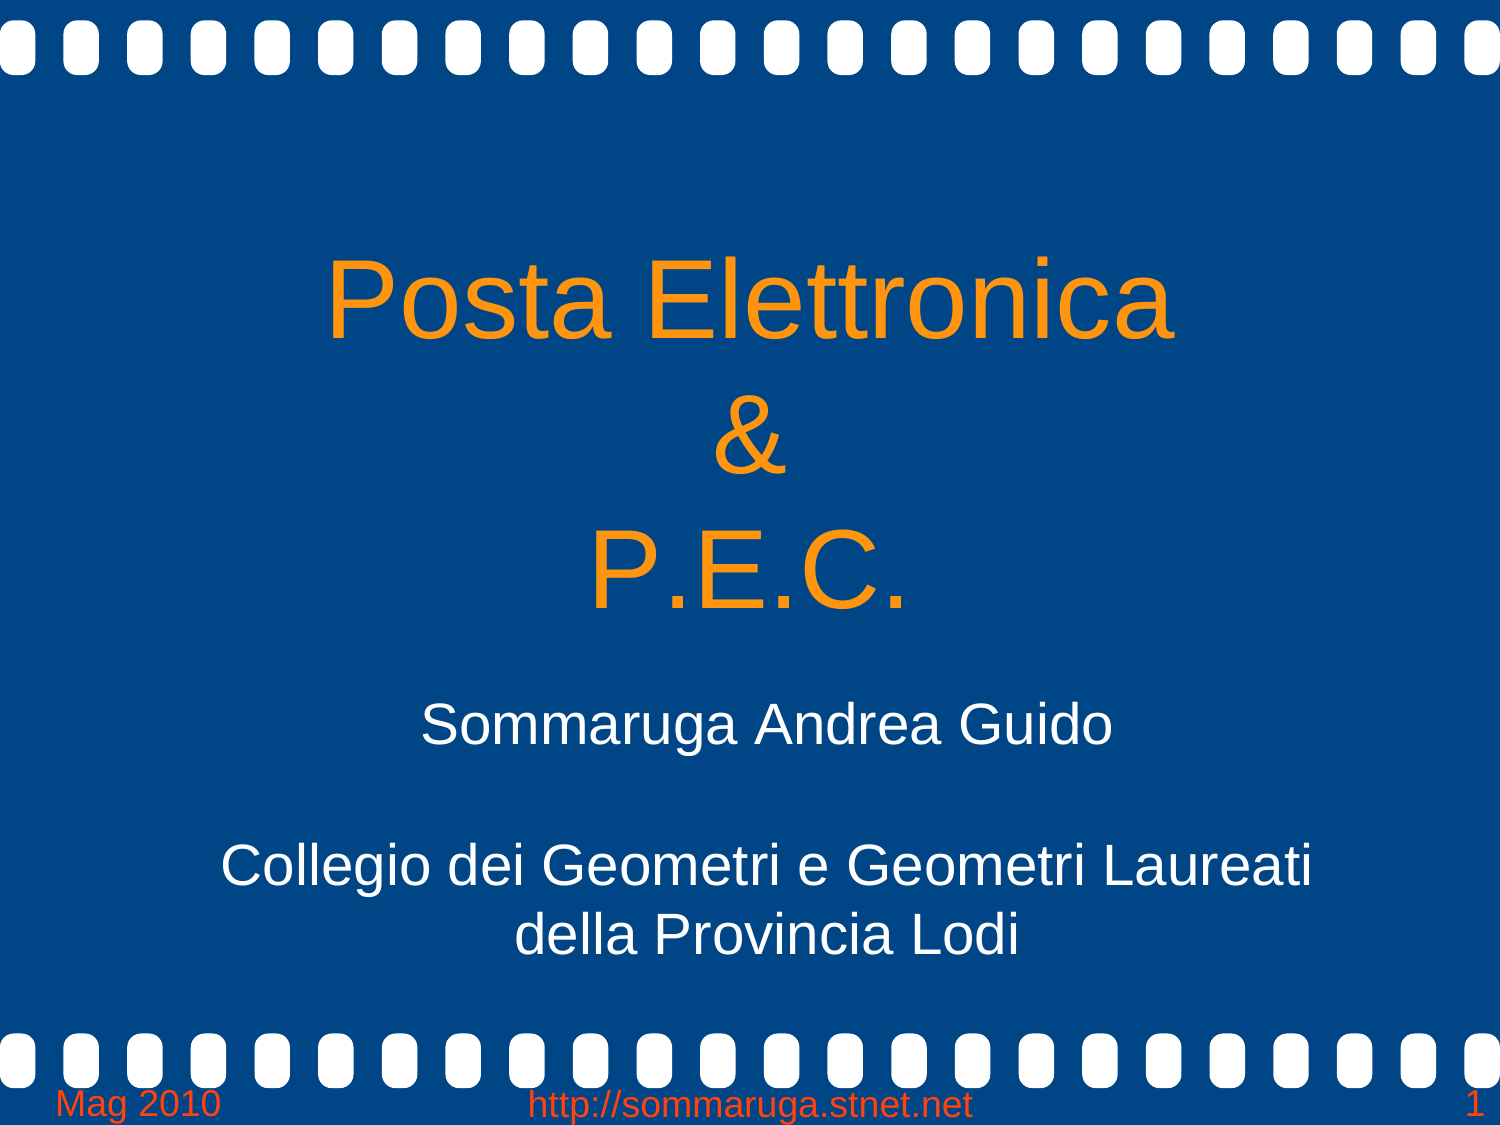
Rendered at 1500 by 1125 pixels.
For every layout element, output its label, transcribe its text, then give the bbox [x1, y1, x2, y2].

text_box Sommaruga Andrea Guido Collegio dei Geometri e Geometri Laureati della Provincia Lodi [118, 679, 1418, 975]
title Posta Elettronica & P.E.C. [112, 217, 1388, 639]
